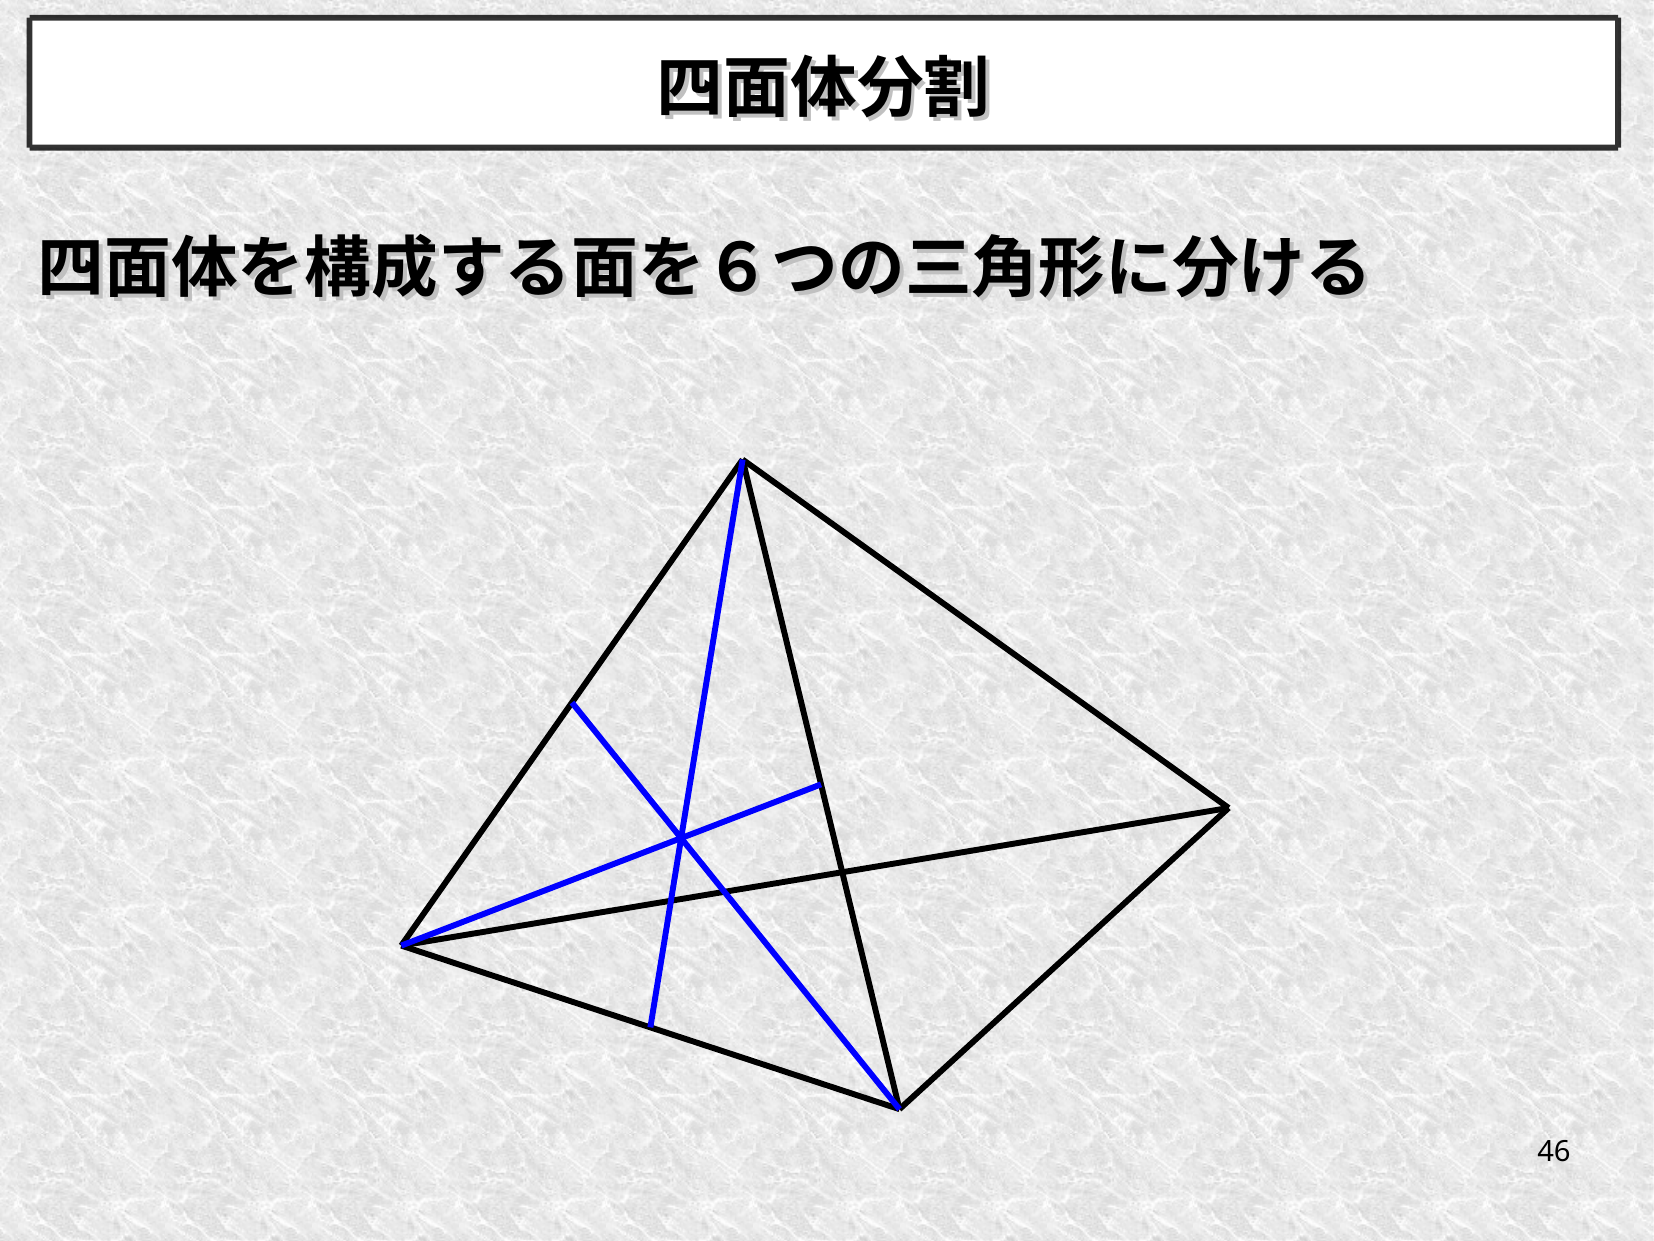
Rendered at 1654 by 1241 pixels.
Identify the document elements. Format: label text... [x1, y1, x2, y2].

text_box 四面体を構成する面を６つの三角形に分ける [22, 206, 1498, 302]
text_box 四面体分割 [29, 17, 1619, 148]
picture [0, 0, 1654, 1241]
